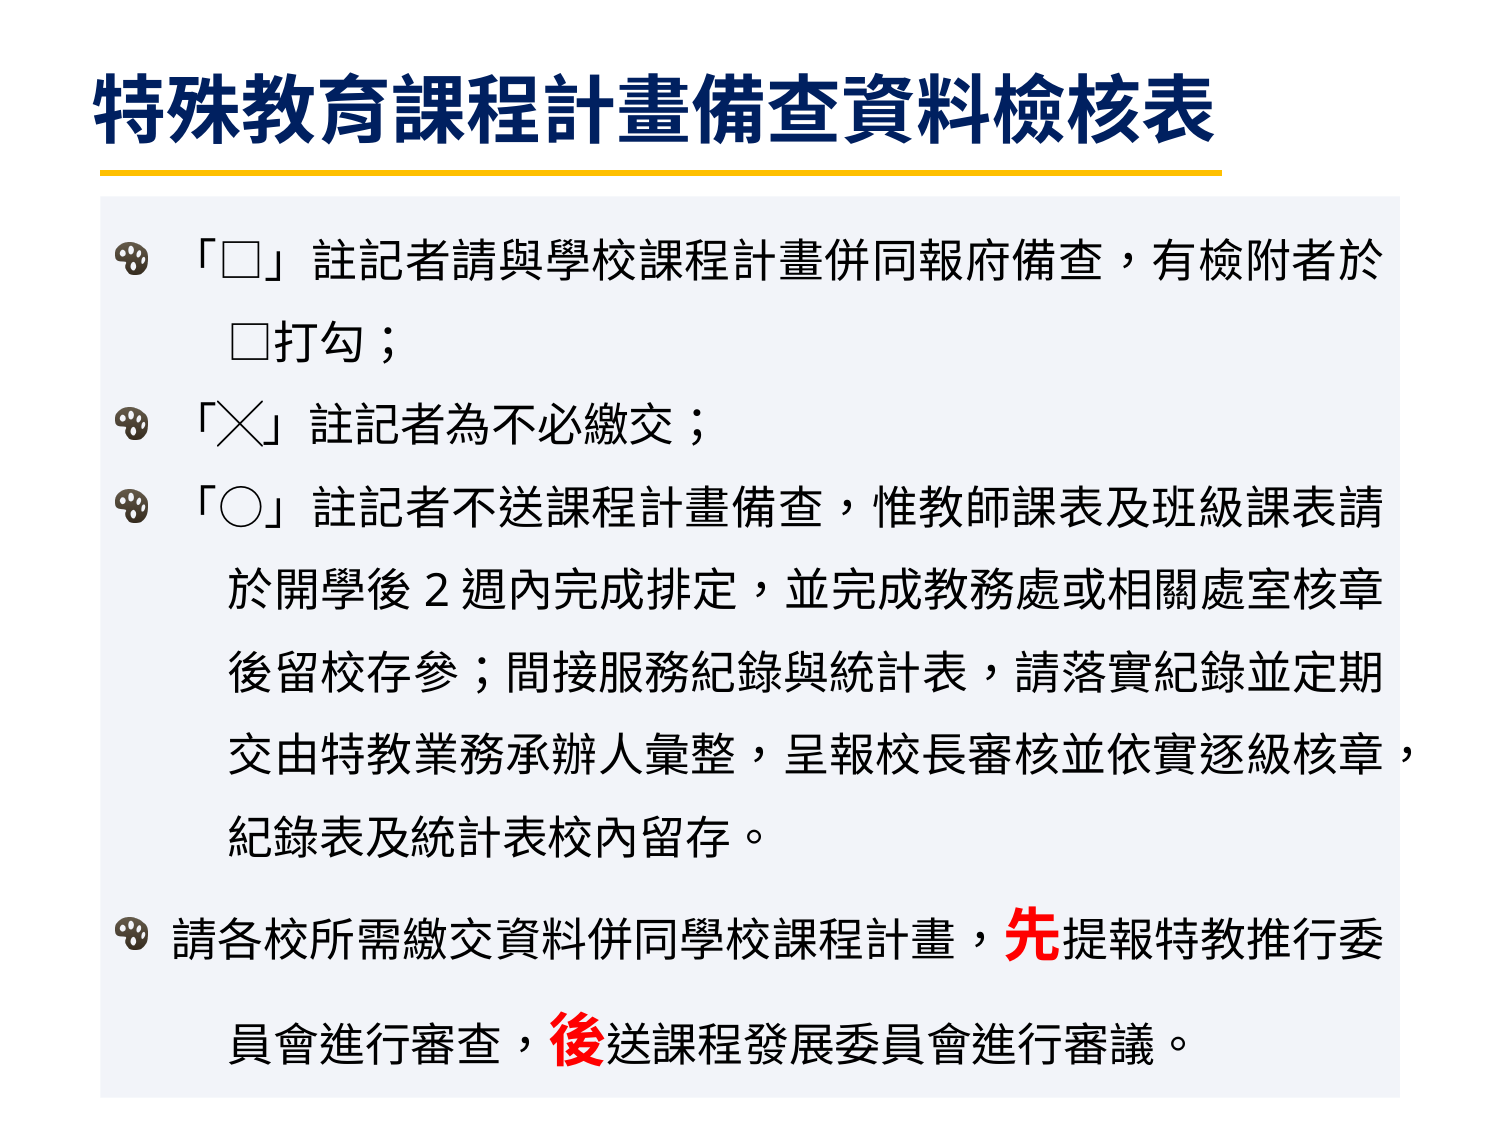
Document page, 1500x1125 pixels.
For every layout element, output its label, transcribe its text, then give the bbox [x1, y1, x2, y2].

text_box 「□」註記者請與學校課程計畫併同報府備查，有檢附者於□打勾； 「╳」註記者為不必繳交； 「○」註記者不送課程計畫備查，惟教師課表及班級課表請於開學後2週內完成排定，並完成教務處或相關處室核章後留校存參；間接服務紀錄與統計表，請落實紀錄並定期交由特教業務承辦人彙整，呈報校長審核並依實逐級核章，紀錄表及統計表校內留存。 請各校所需繳交資料併同學校課程計畫，先提報特教推行委員會進行審查，後送課程發展委員會進行審議。 [100, 196, 1400, 1098]
text_box 特殊教育課程計畫備查資料檢核表 [76, 54, 1243, 161]
